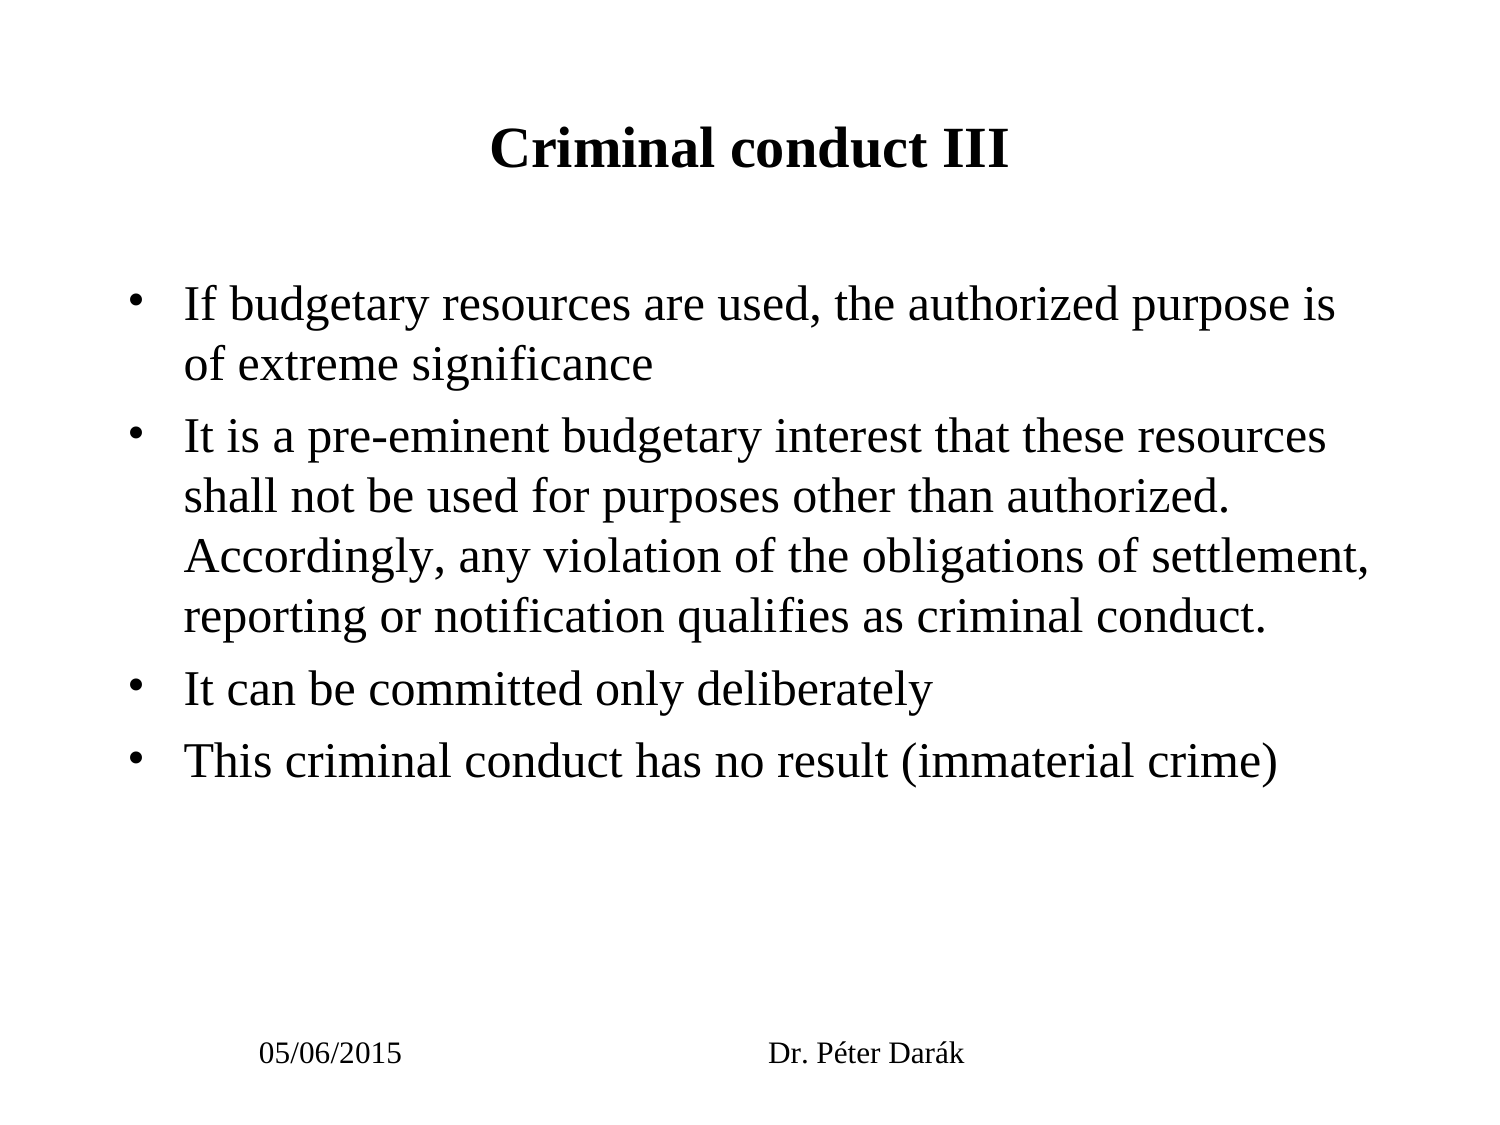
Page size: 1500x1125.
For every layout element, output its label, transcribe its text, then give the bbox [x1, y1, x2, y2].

list If budgetary resources are used, the authorized purpose is of extreme significance It is a pre-eminent budgetary interest that these resources shall not be used for purposes other than authorized. Accordingly, any violation of the obligations of settlement, reporting or notification qualifies as criminal conduct. It can be committed only deliberately This criminal conduct has no result (immaterial crime) [112, 262, 1388, 1050]
title Criminal conduct III [112, 99, 1388, 188]
